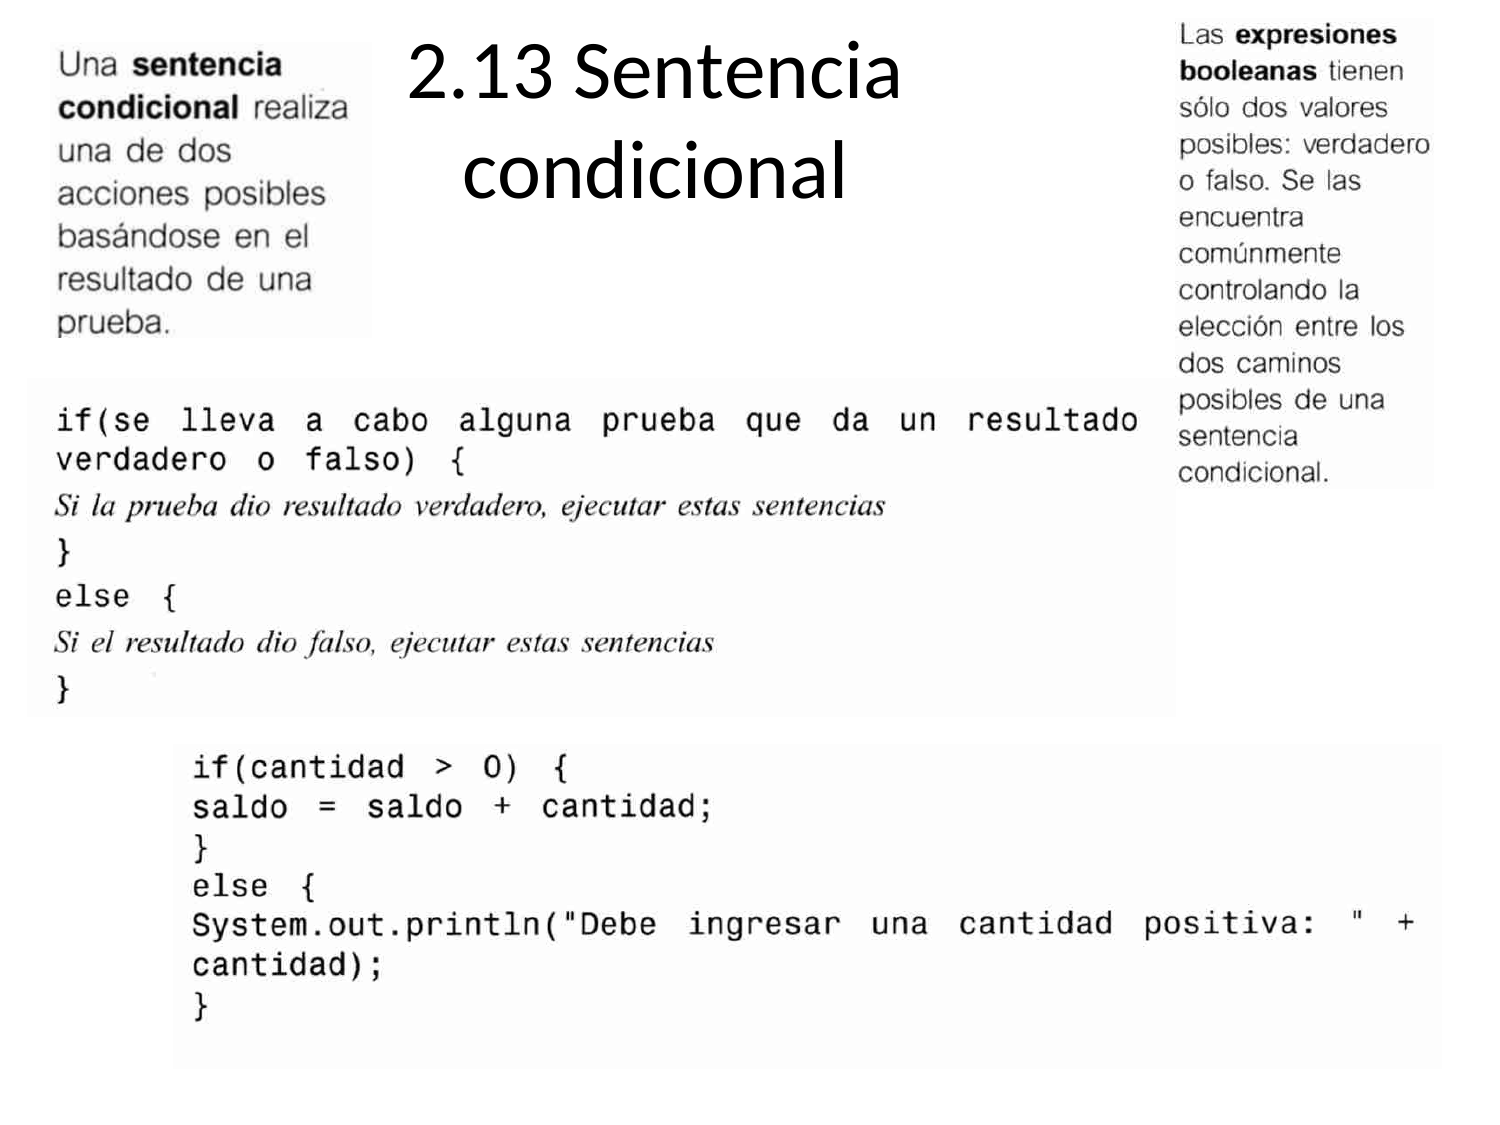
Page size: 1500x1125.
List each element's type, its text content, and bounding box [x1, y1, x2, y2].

title 2.13 Sentencia condicional [372, 45, 1069, 185]
picture [173, 744, 1442, 1069]
picture [27, 18, 1434, 717]
picture [50, 42, 372, 339]
